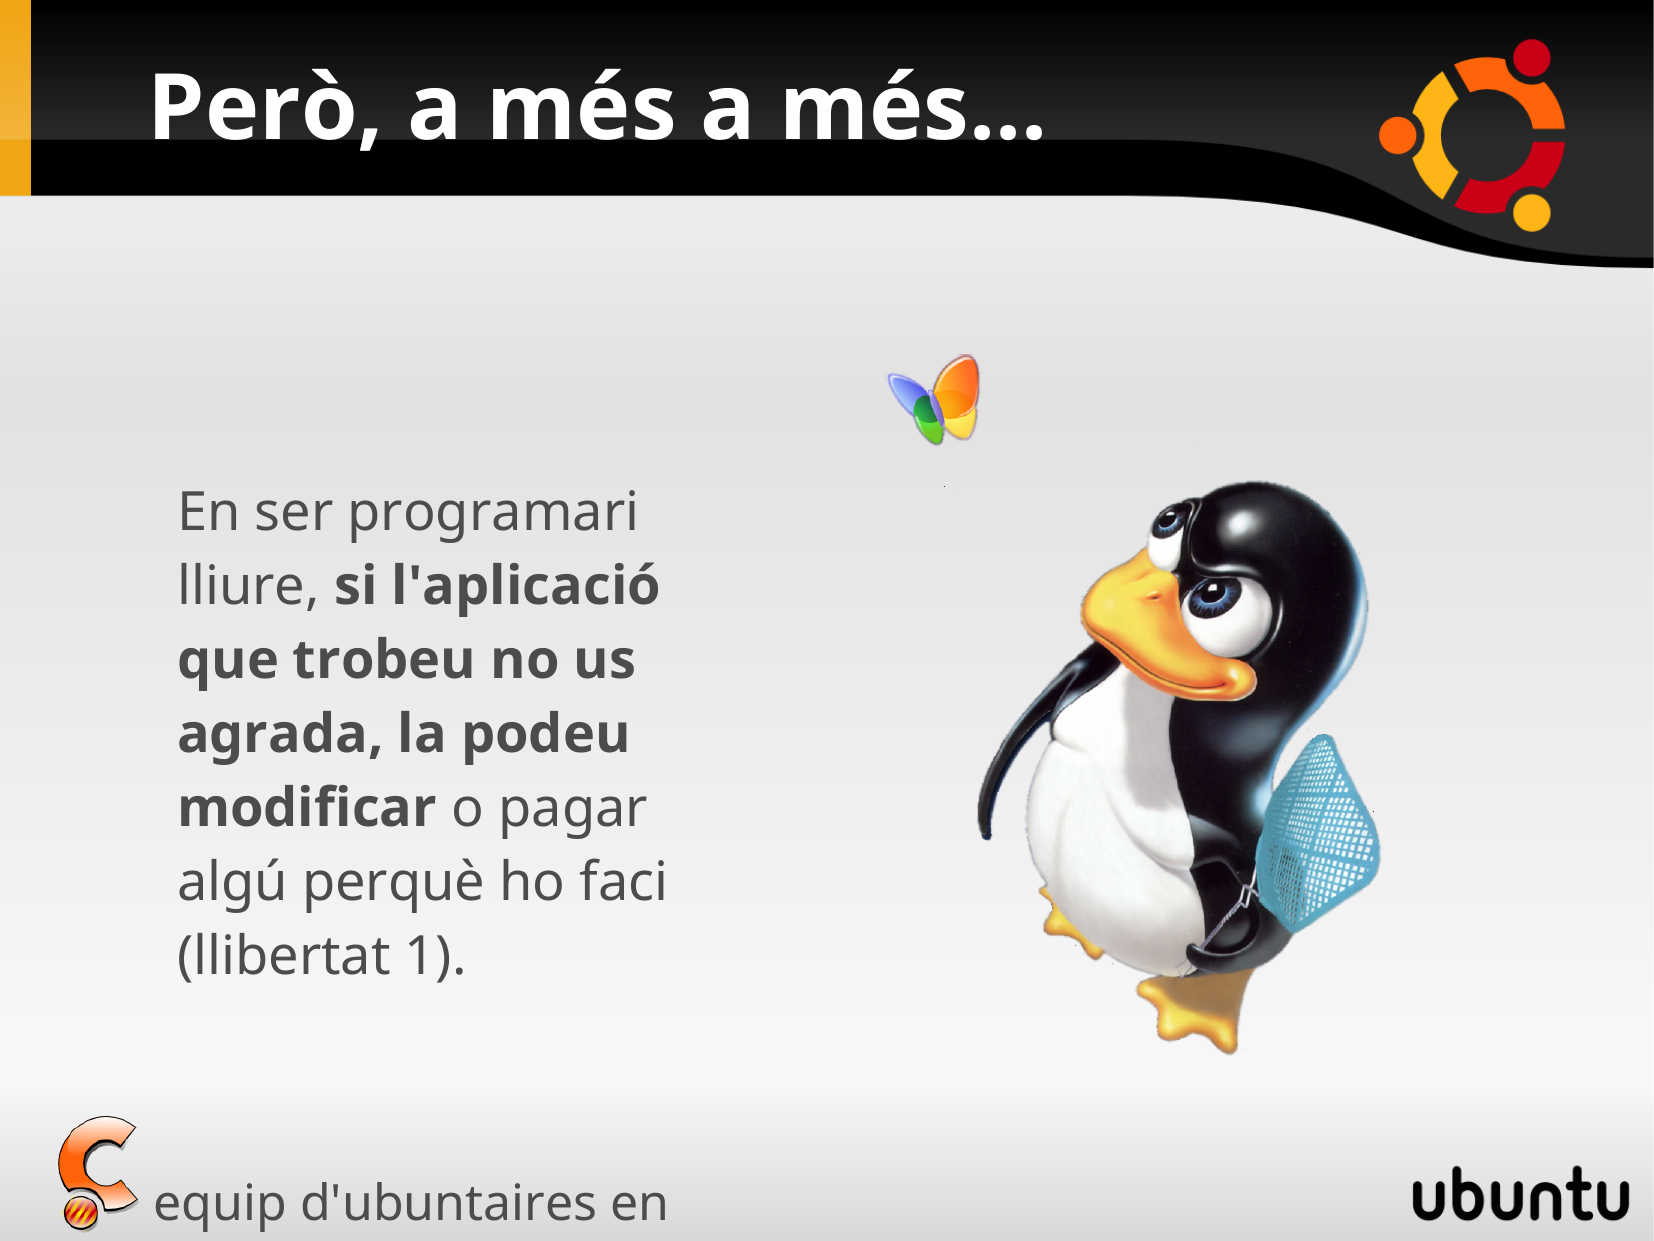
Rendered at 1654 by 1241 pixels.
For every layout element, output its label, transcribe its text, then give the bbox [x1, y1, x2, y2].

title Però, a més a més... [0, 0, 1359, 208]
picture [0, 0, 1654, 1241]
text_box En ser programari lliure, si l'aplicació que trobeu no us agrada, la podeu modificar o pagar algú perquè ho faci (llibertat 1). [177, 472, 709, 977]
